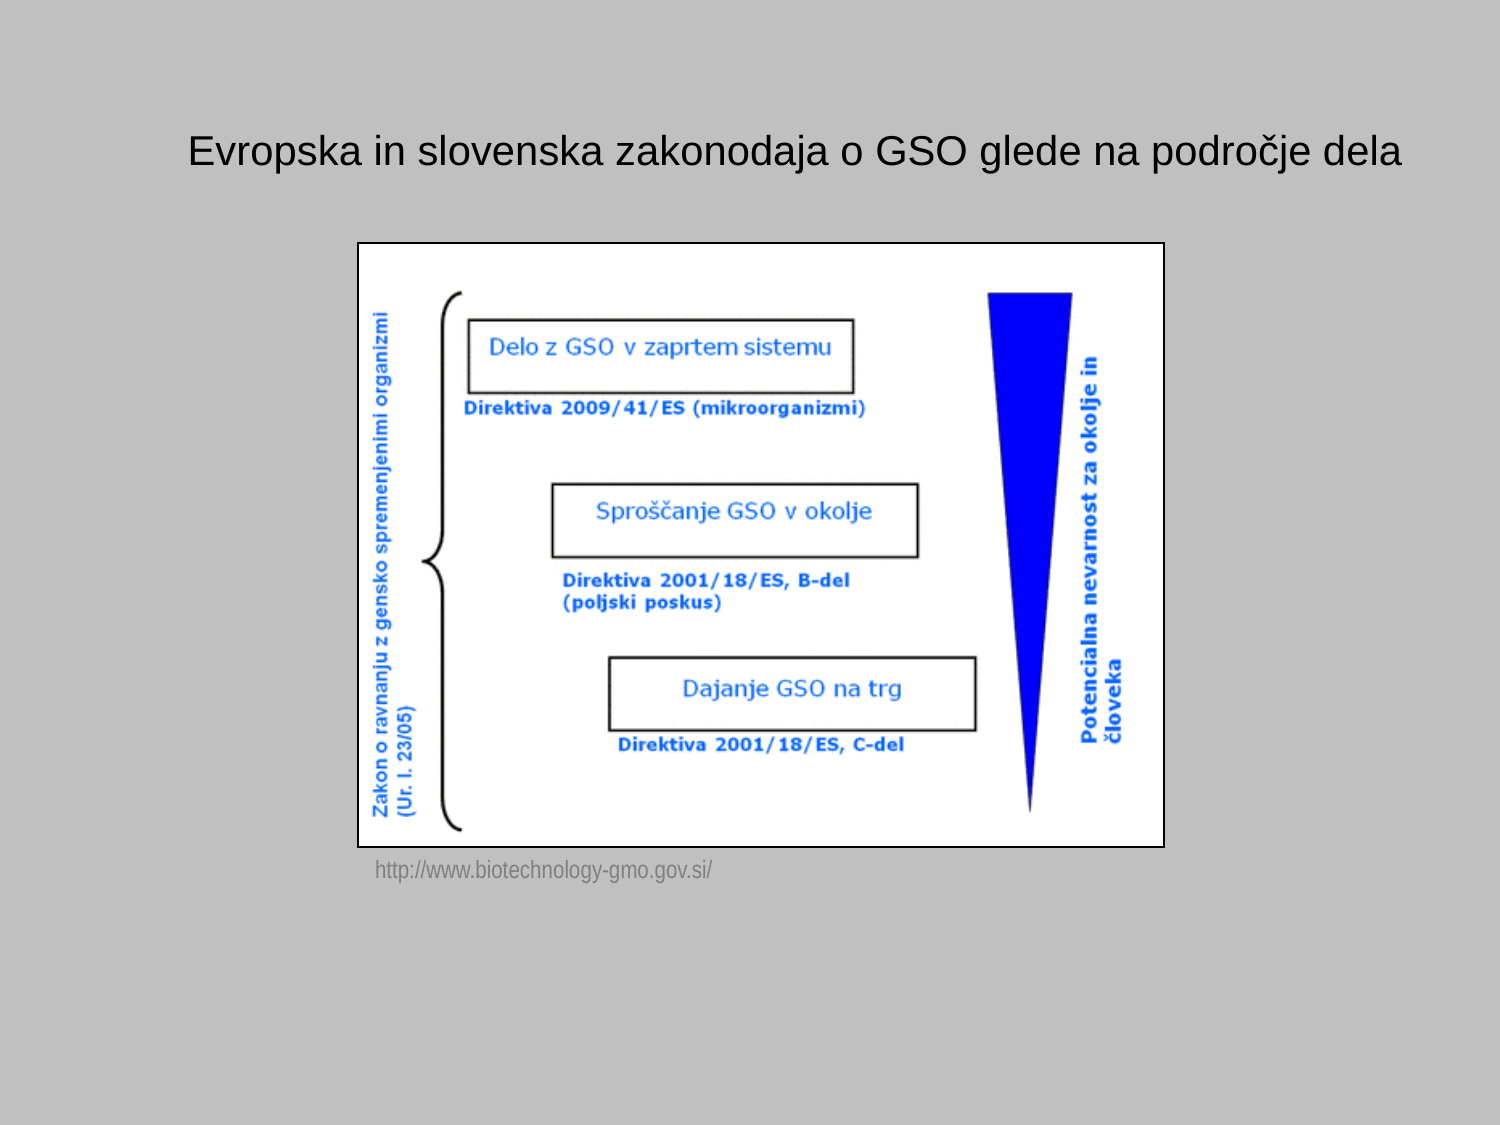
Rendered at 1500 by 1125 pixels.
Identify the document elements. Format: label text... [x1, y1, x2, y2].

text_box http://www.biotechnology-gmo.gov.si/ [360, 846, 729, 891]
picture [359, 243, 1163, 846]
text_box Evropska in slovenska zakonodaja o GSO glede na področje dela [173, 116, 1418, 182]
